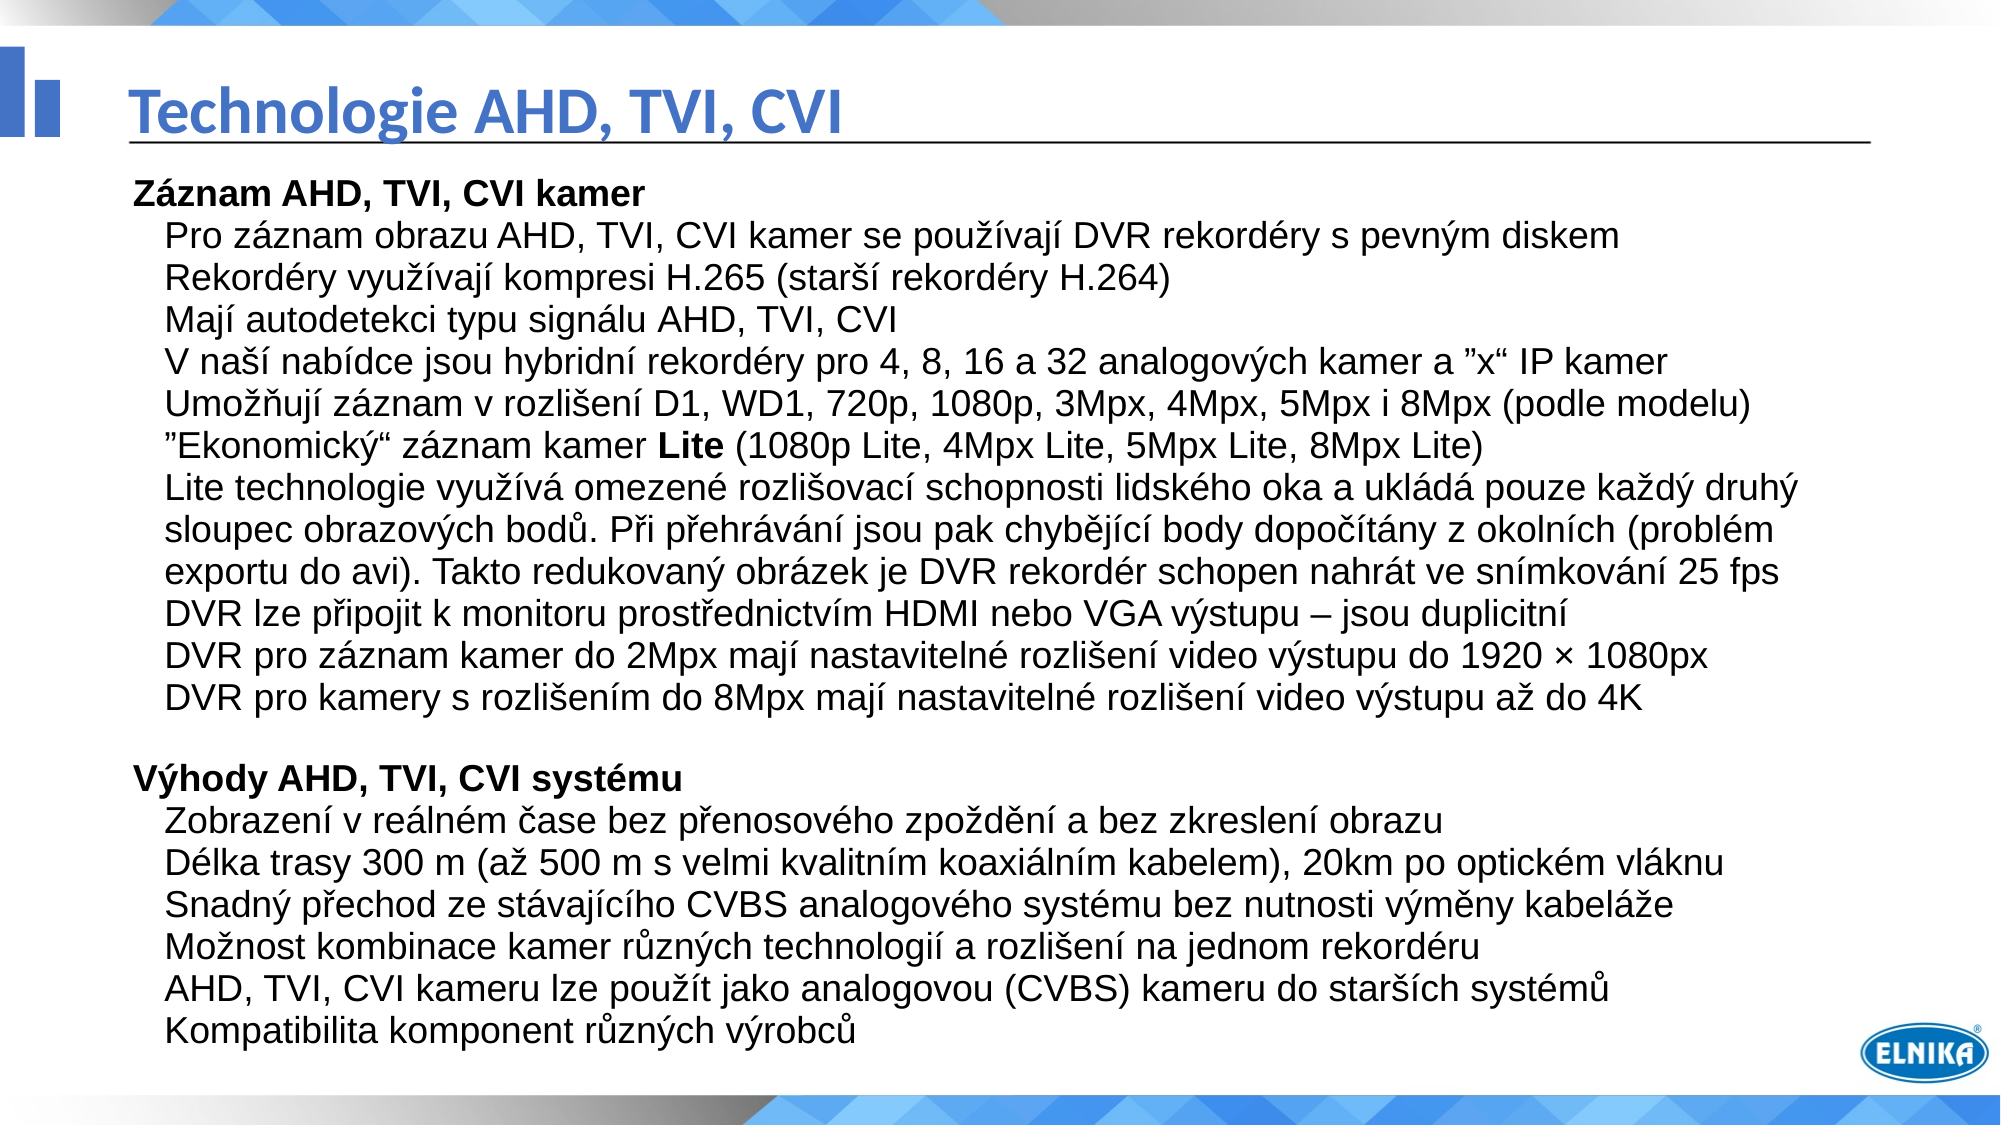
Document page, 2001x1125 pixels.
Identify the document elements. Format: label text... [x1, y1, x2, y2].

text_box Technologie AHD, TVI, CVI [78, 58, 1152, 154]
text_box Záznam AHD, TVI, CVI kamer Pro záznam obrazu AHD, TVI, CVI kamer se používají DVR rekordéry s pevným diskem Rekordéry využívají kompresi H.265 (starší rekordéry H.264) Mají autodetekci typu signálu AHD, TVI, CVI V naší nabídce jsou hybridní rekordéry pro 4, 8, 16 a 32 analogových kamer a ”x“ IP kamer Umožňují záznam v rozlišení D1, WD1, 720p, 1080p, 3Mpx, 4Mpx, 5Mpx i 8Mpx (podle modelu) ”Ekonomický“ záznam kamer Lite (1080p Lite, 4Mpx Lite, 5Mpx Lite, 8Mpx Lite) Lite technologie využívá omezené rozlišovací schopnosti lidského oka a ukládá pouze každý druhý sloupec obrazových bodů. Při přehrávání jsou pak chybějící body dopočítány z okolních (problém exportu do avi). Takto redukovaný obrázek je DVR rekordér schopen nahrát ve snímkování 25 fps DVR lze připojit k monitoru prostřednictvím HDMI nebo VGA výstupu – jsou duplicitní DVR pro záznam kamer do 2Mpx mají nastavitelné rozlišení video výstupu do 1920 × 1080px DVR pro kamery s rozlišením do 8Mpx mají nastavitelné rozlišení video výstupu až do 4K [118, 165, 1920, 769]
picture [0, 0, 2001, 1125]
text_box Výhody AHD, TVI, CVI systému Zobrazení v reálném čase bez přenosového zpoždění a bez zkreslení obrazu Délka trasy 300 m (až 500 m s velmi kvalitním koaxiálním kabelem), 20km po optickém vláknu Snadný přechod ze stávajícího CVBS analogového systému bez nutnosti výměny kabeláže Možnost kombinace kamer různých technologií a rozlišení na jednom rekordéru AHD, TVI, CVI kameru lze použít jako analogovou (CVBS) kameru do starších systémů Kompatibilita komponent různých výrobců [118, 750, 1861, 1101]
